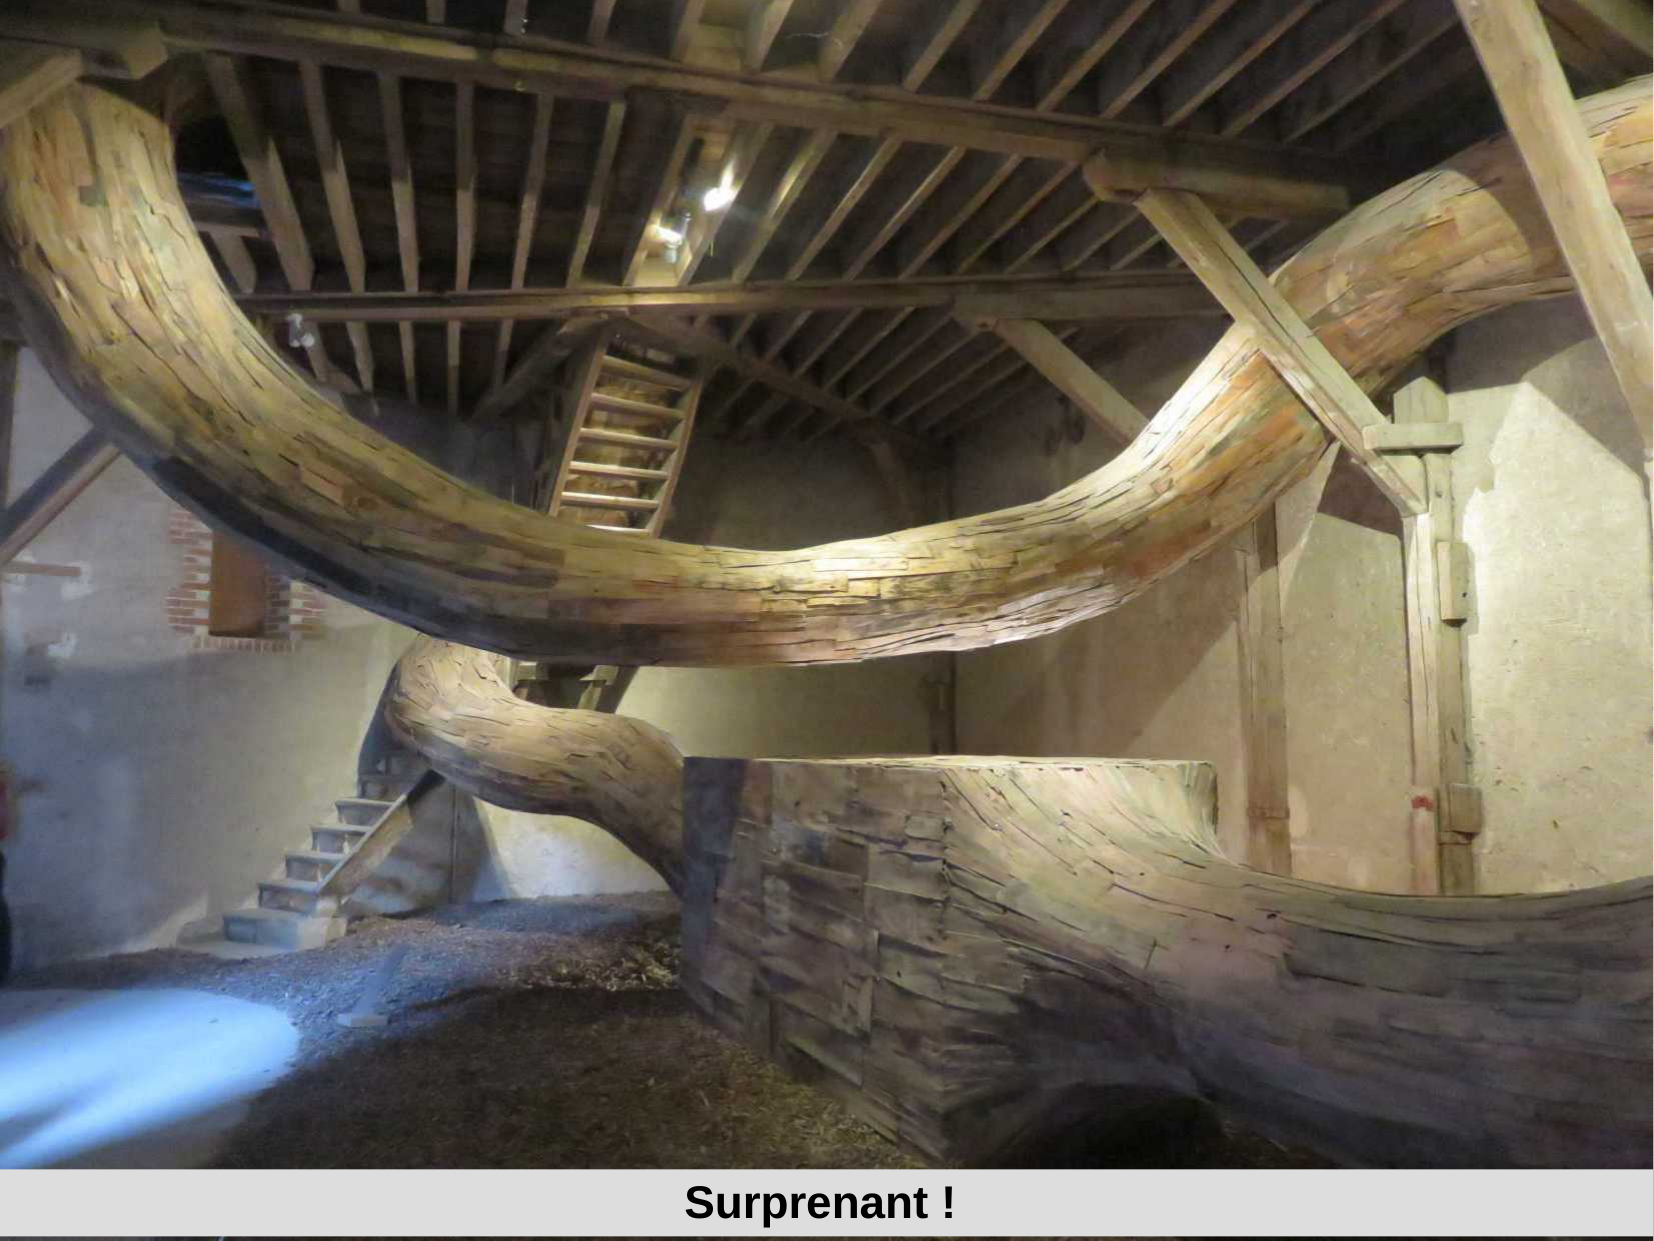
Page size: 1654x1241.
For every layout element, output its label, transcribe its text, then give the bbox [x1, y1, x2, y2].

text_box Surprenant ! [0, 1169, 1654, 1237]
picture [0, 0, 1654, 1169]
picture [0, 1237, 1654, 1241]
